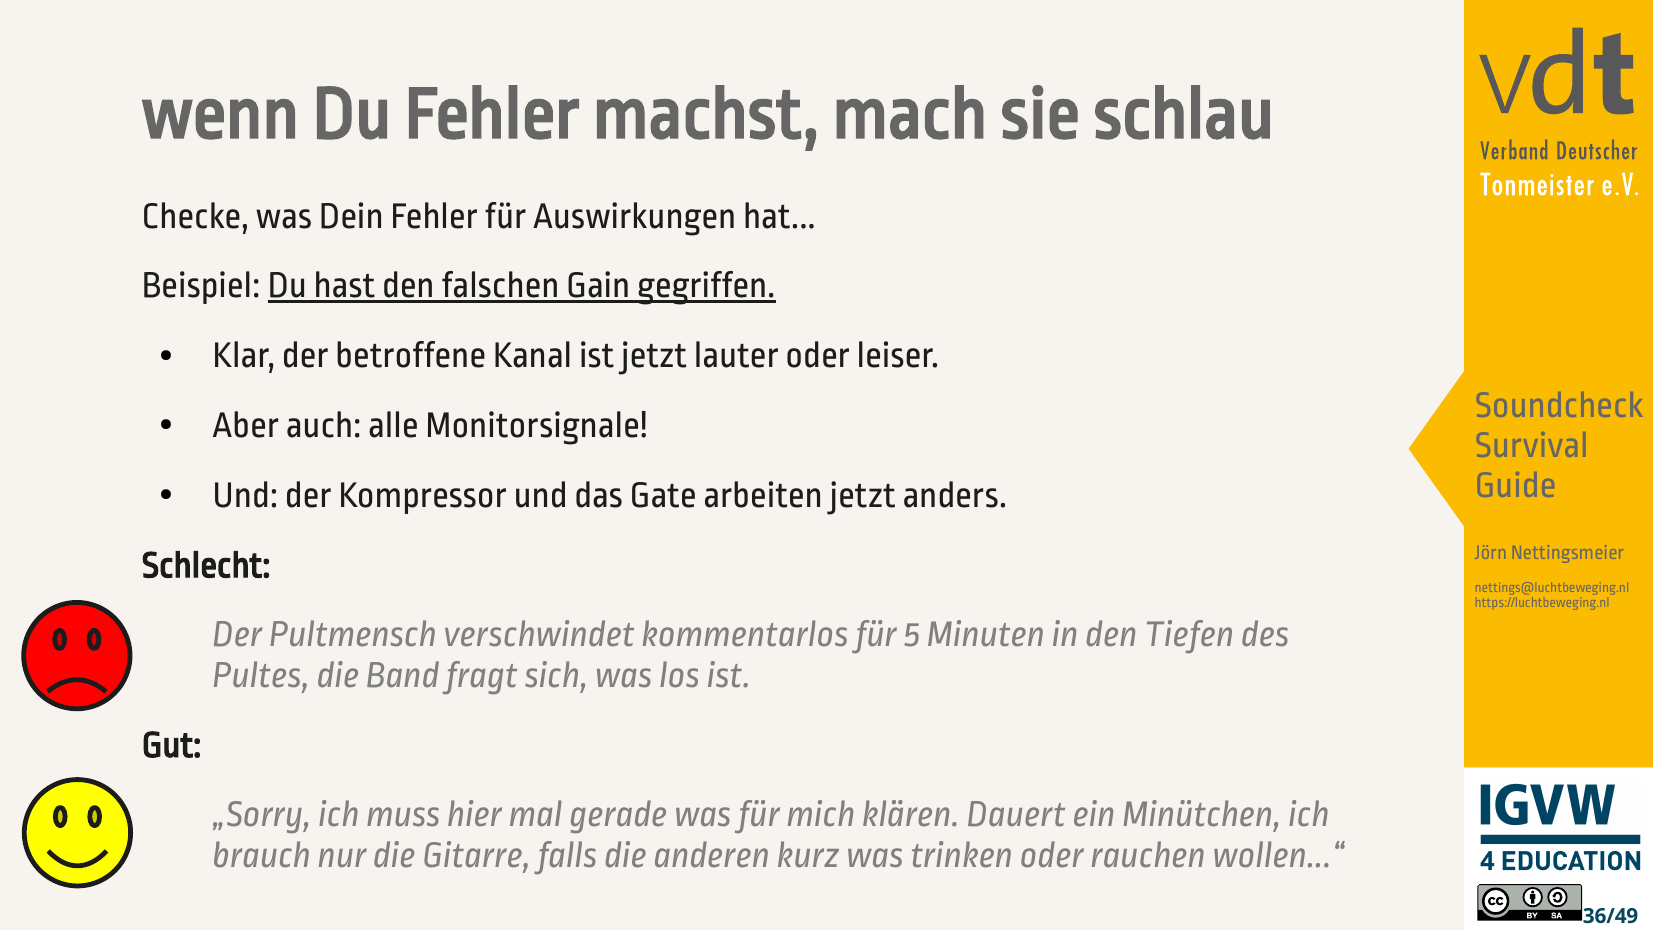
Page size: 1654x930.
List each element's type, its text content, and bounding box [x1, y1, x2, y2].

list Checke, was Dein Fehler für Auswirkungen hat... Beispiel: Du hast den falschen Gain gegriffen. Klar, der betroffene Kanal ist jetzt lauter oder leiser. Aber auch: alle Monitorsignale! Und: der Kompressor und das Gate arbeiten jetzt anders. Schlecht: Der Pultmensch verschwindet kommentarlos für 5 Minuten in den Tiefen des Pultes, die Band fragt sich, was los ist. Gut: „Sorry, ich muss hier mal gerade was für mich klären. Dauert ein Minütchen, ich brauch nur die Gitarre, falls die anderen kurz was trinken oder rauchen wollen...“ [141, 196, 1394, 930]
title wenn Du Fehler machst, mach sie schlau [82, 37, 1335, 193]
text_box [23, 602, 131, 709]
picture [1477, 780, 1646, 882]
text_box [24, 779, 131, 886]
